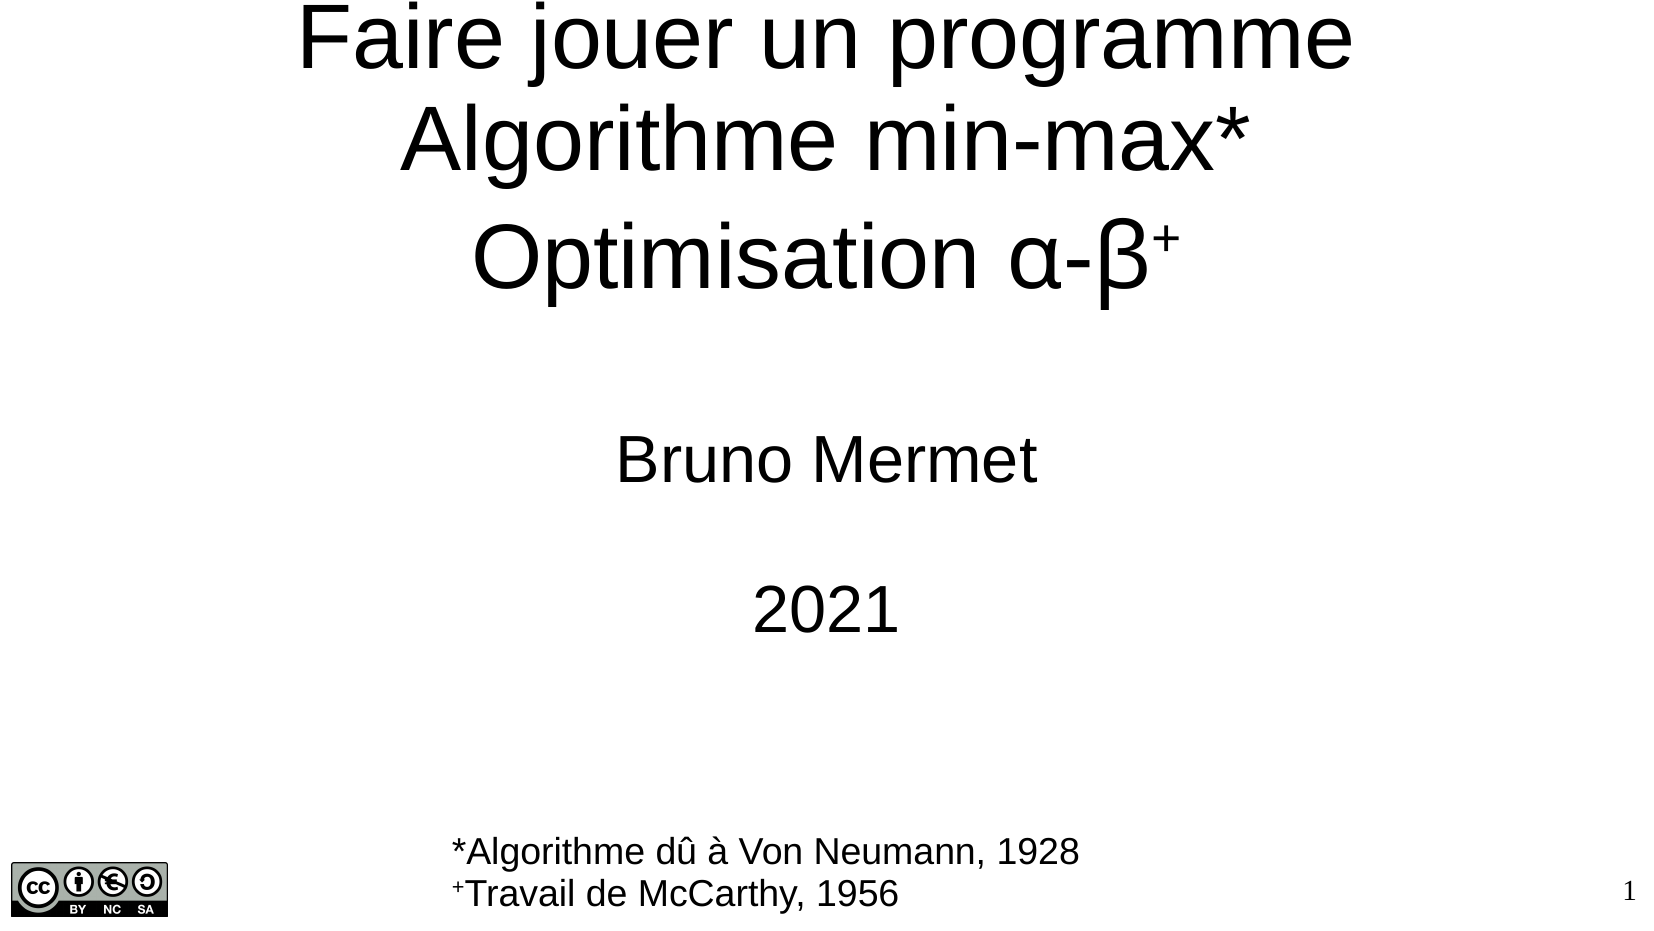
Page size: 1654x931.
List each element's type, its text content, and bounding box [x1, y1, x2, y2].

subtitle Bruno Mermet 2021 [82, 264, 1571, 805]
text_box *Algorithme dû à Von Neumann, 1928 +Travail de McCarthy, 1956 [437, 823, 1095, 922]
picture [11, 862, 168, 917]
title Faire jouer un programme Algorithme min-max* Optimisation α-β+ [82, 0, 1571, 264]
